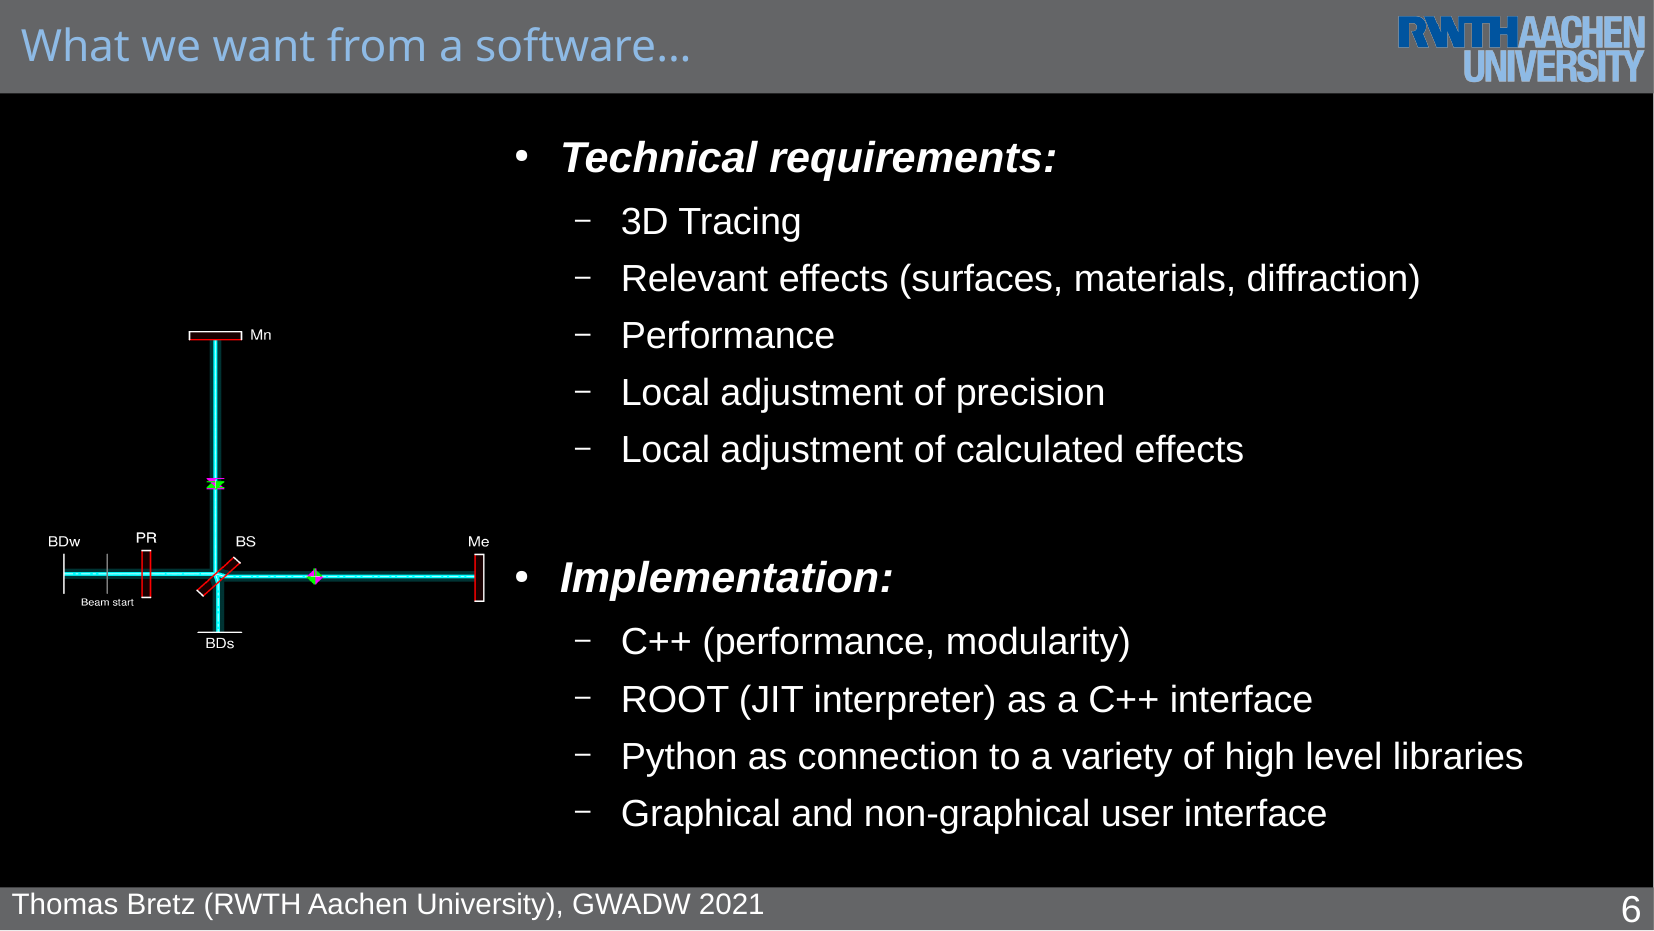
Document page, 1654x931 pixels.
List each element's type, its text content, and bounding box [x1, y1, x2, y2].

picture [1363, 0, 1654, 113]
title What we want from a software... [20, 7, 1510, 82]
list Technical requirements: 3D Tracing Relevant effects (surfaces, materials, diffraction) Performance Local adjustment of precision Local adjustment of calculated effects Implementation: C++ (performance, modularity) ROOT (JIT interpreter) as a C++ interface Python as connection to a variety of high level libraries Graphical and non-graphical user interface [499, 133, 1571, 838]
picture [35, 318, 494, 656]
